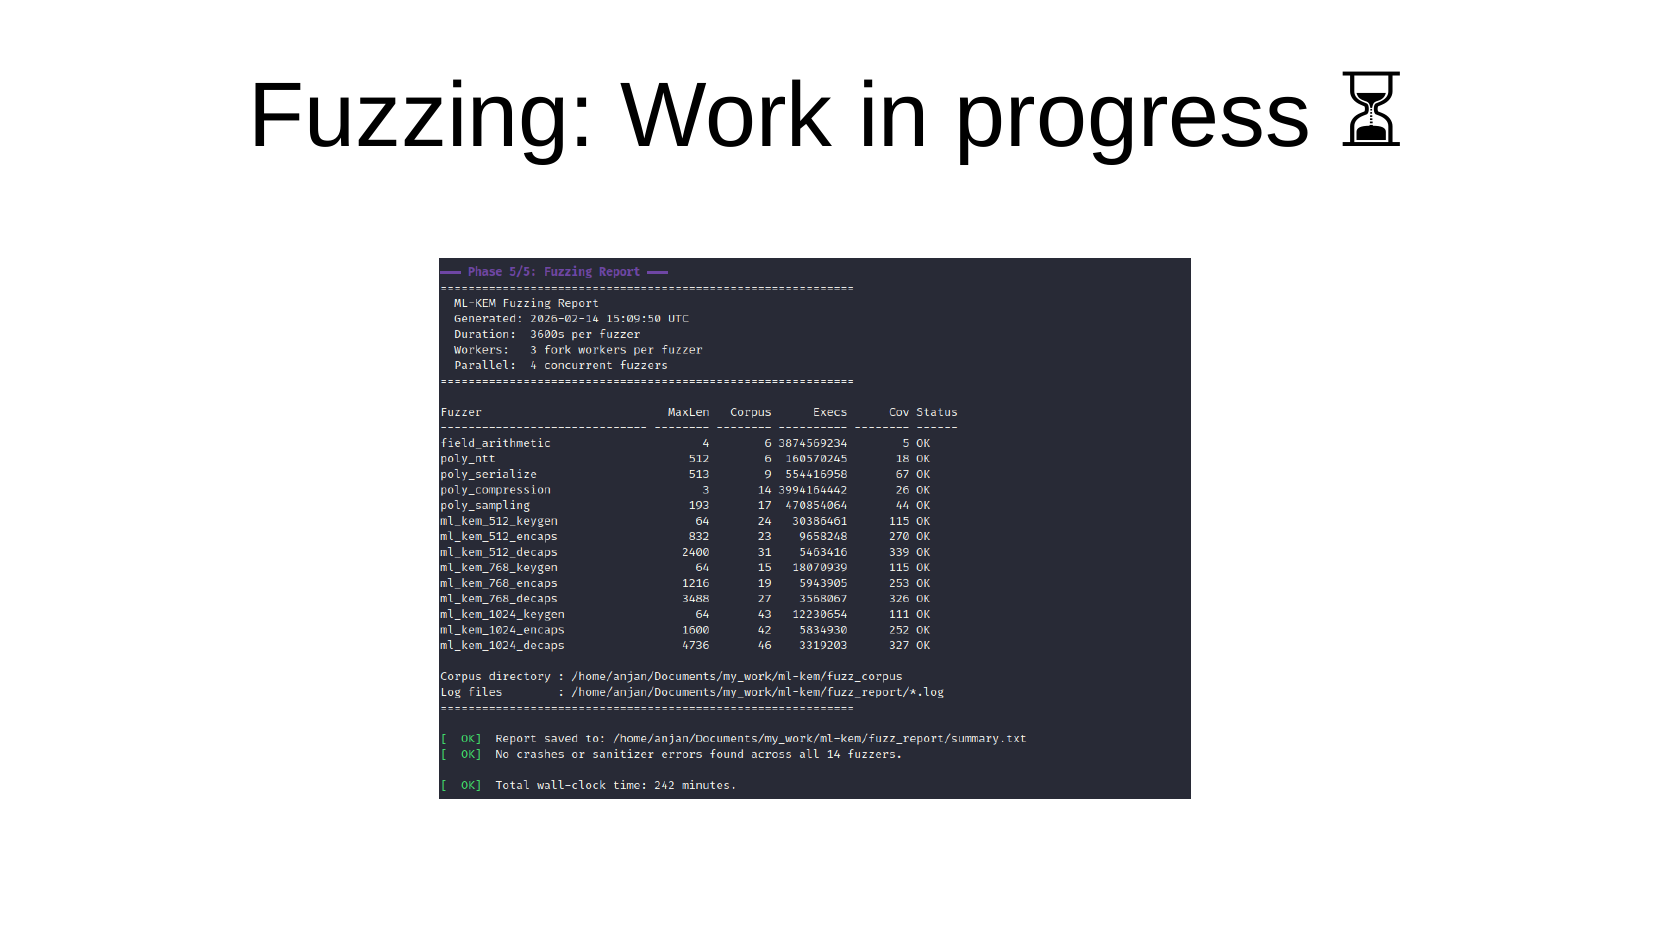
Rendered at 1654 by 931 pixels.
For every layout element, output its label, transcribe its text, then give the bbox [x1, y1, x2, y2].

picture [439, 258, 1191, 799]
title Fuzzing: Work in progress ⏳ [82, 37, 1571, 193]
